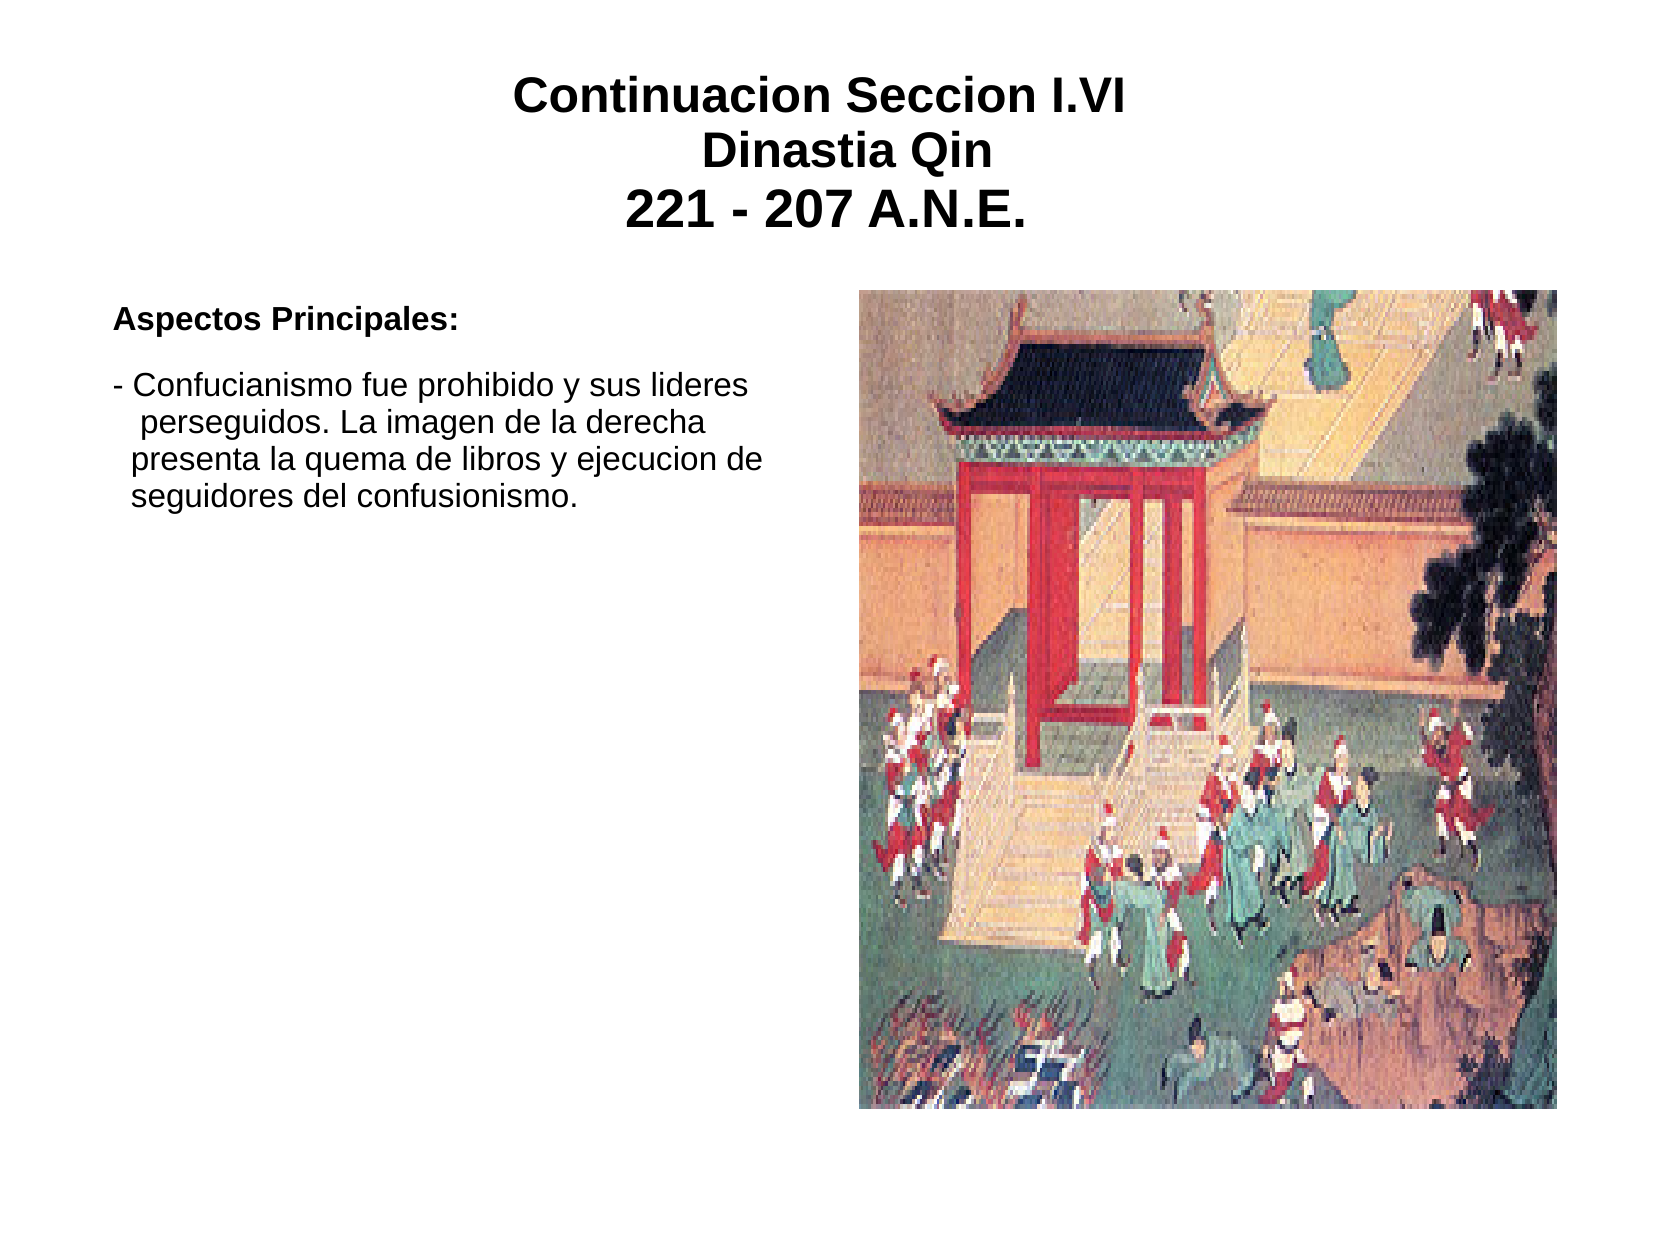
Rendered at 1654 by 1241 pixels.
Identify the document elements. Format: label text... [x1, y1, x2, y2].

list Aspectos Principales: - Confucianismo fue prohibido y sus lideres perseguidos. La imagen de la derecha presenta la quema de libros y ejecucion de seguidores del confusionismo. [112, 300, 809, 1241]
title Continuacion Seccion I.VI Dinastia Qin 221 - 207 A.N.E. [82, 56, 1571, 250]
picture [859, 290, 1557, 1109]
